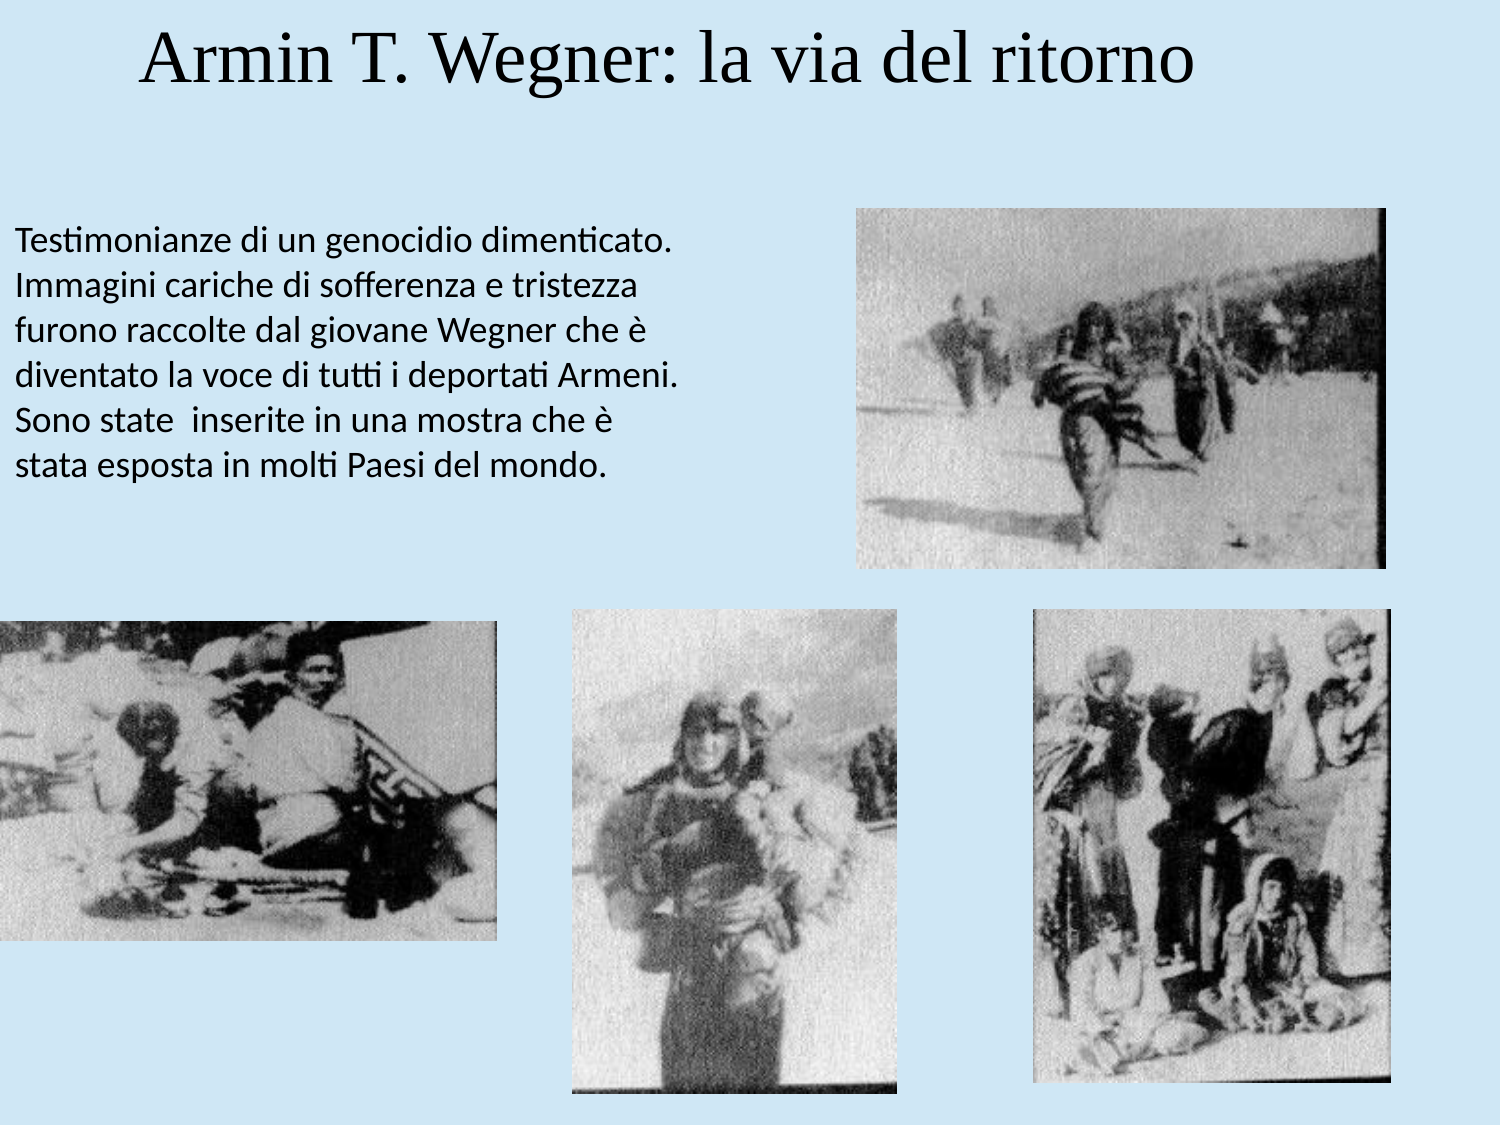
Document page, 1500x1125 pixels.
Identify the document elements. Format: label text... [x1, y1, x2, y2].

text_box Testimonianze di un genocidio dimenticato. Immagini cariche di sofferenza e tristezza furono raccolte dal giovane Wegner che è diventato la voce di tutti i deportati Armeni. Sono state inserite in una mostra che è stata esposta in molti Paesi del mondo. [0, 208, 709, 493]
picture [856, 208, 1386, 569]
picture [0, 621, 497, 941]
picture [572, 609, 897, 1094]
picture [1033, 609, 1391, 1083]
text_box Armin T. Wegner: la via del ritorno [123, 0, 1282, 105]
